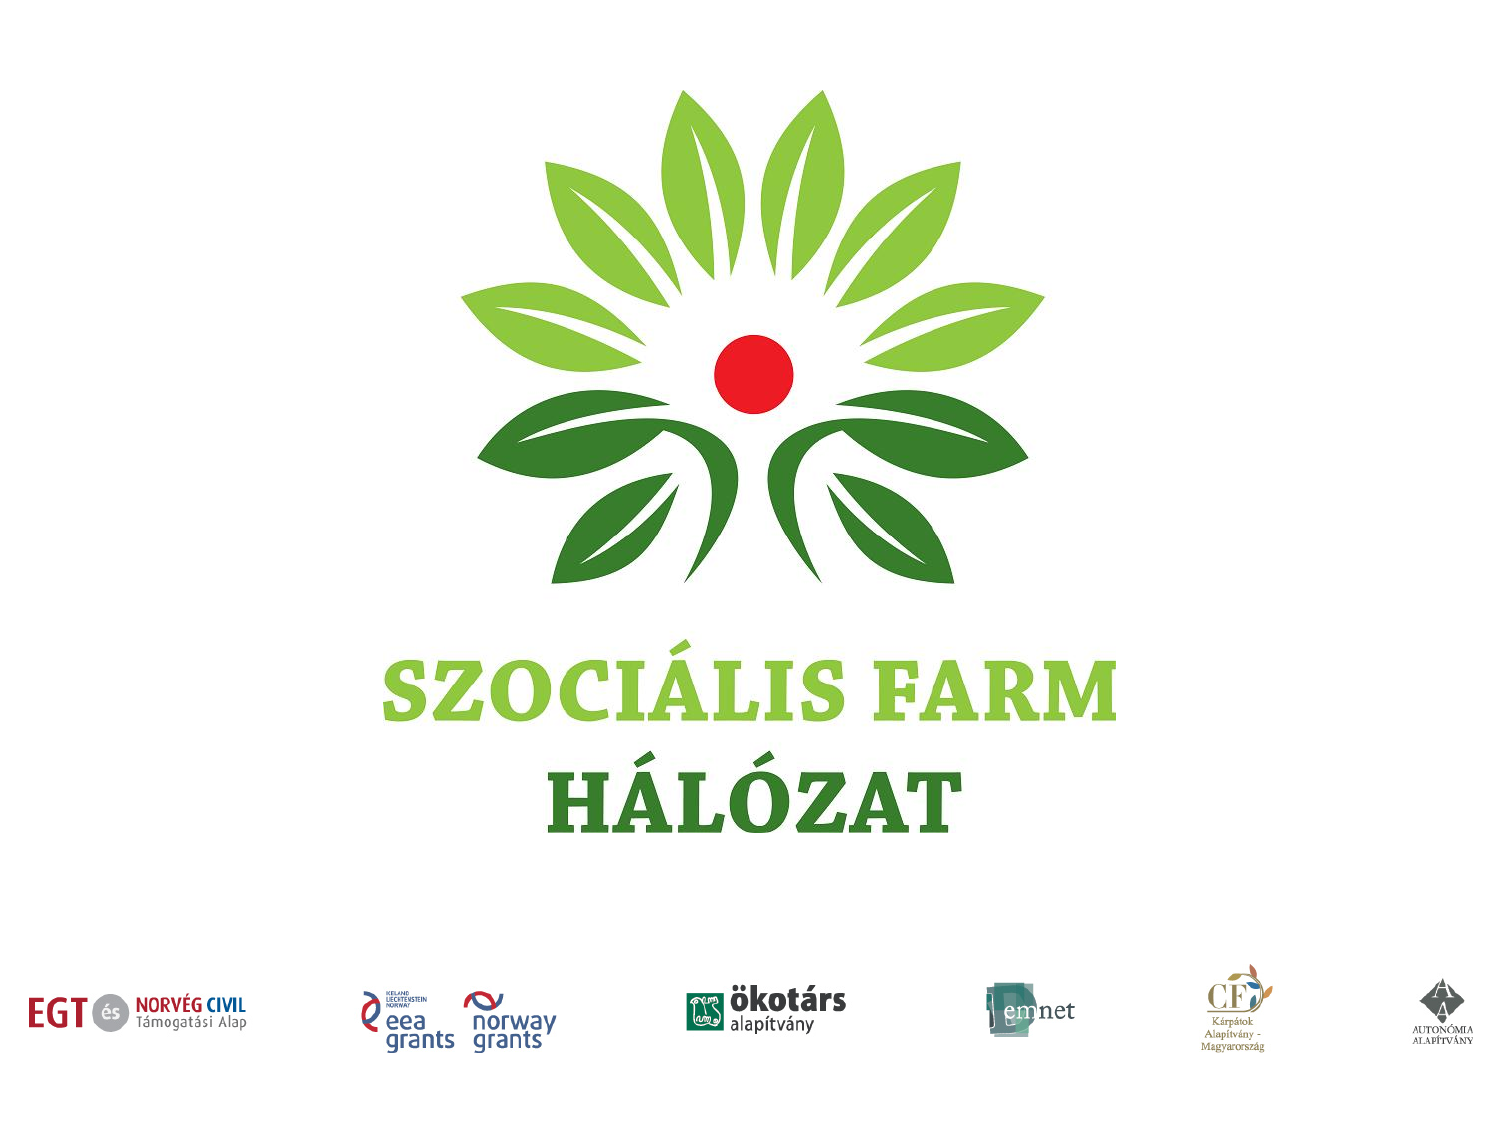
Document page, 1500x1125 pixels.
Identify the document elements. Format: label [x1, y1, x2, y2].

picture [29, 964, 1473, 1053]
picture [383, 90, 1116, 833]
